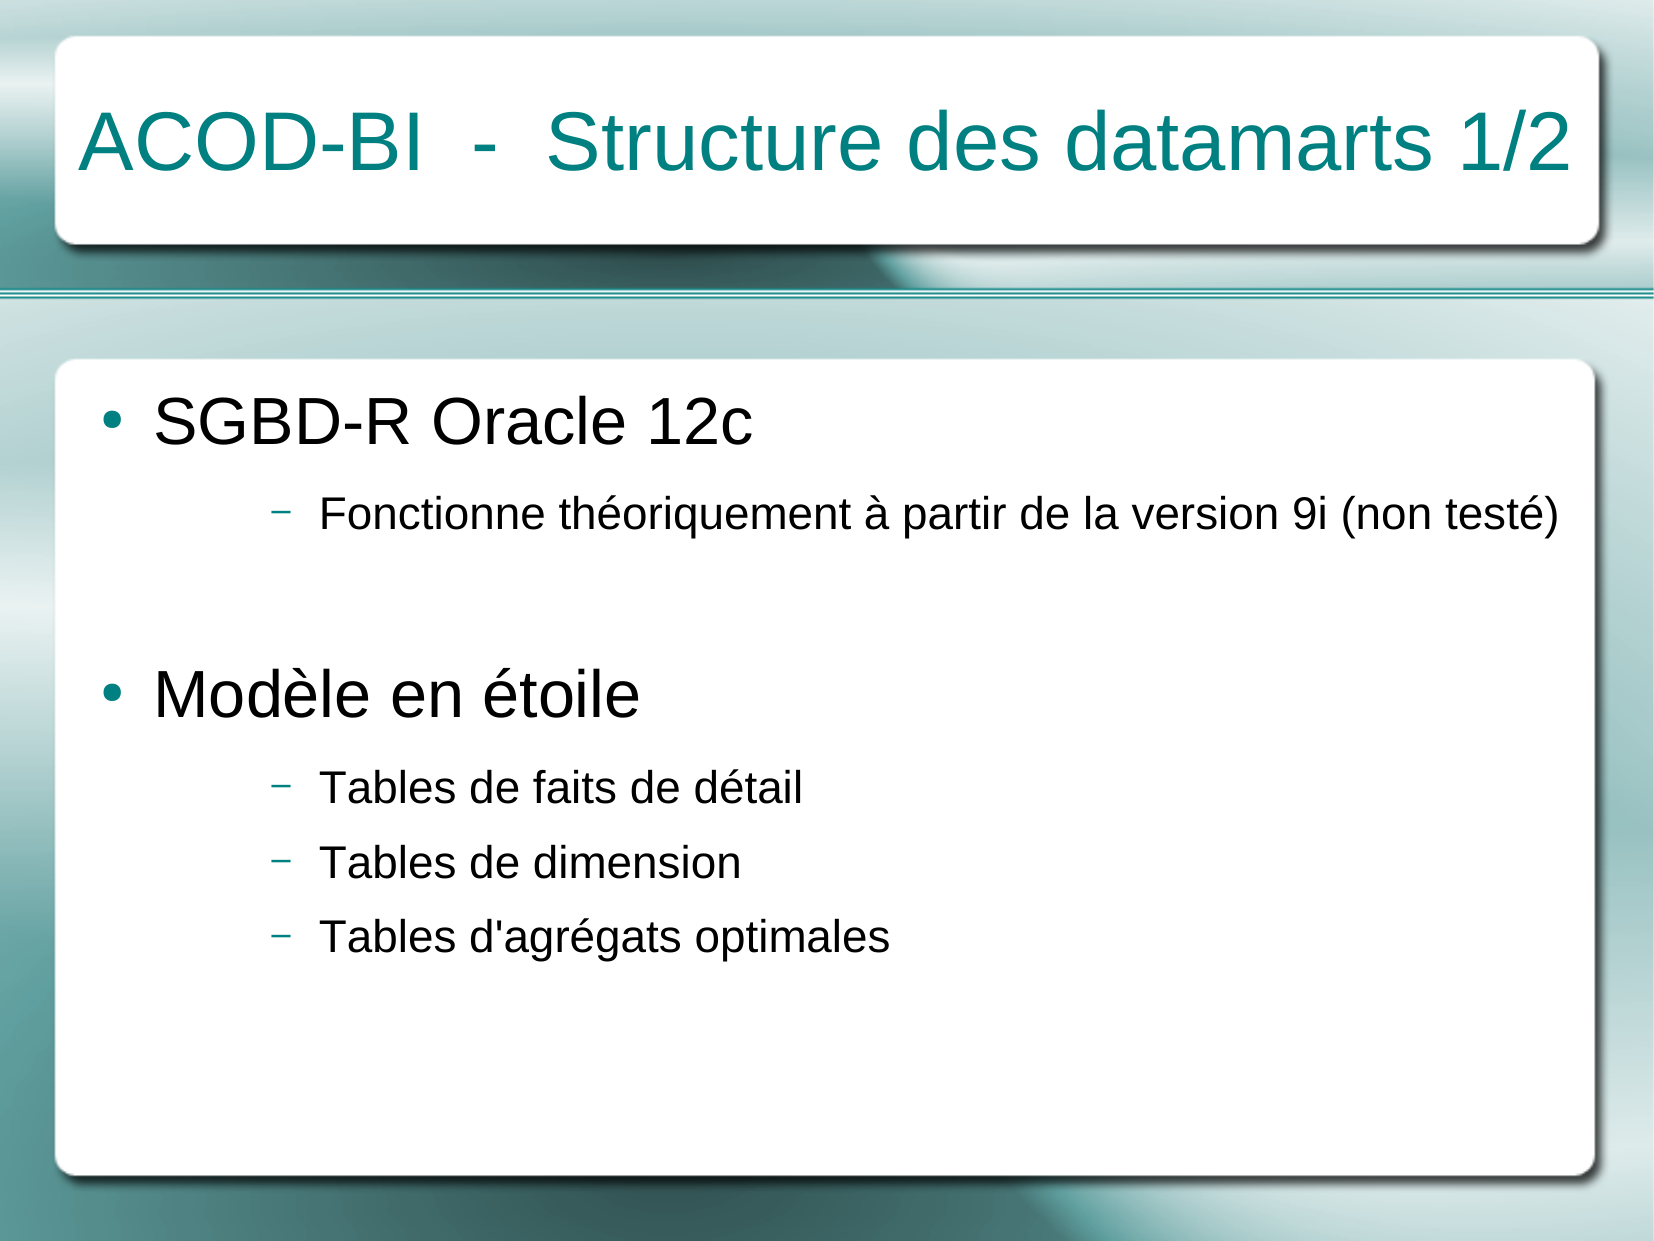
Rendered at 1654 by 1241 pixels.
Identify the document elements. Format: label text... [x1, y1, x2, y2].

list SGBD-R Oracle 12c Fonctionne théoriquement à partir de la version 9i (non testé) Modèle en étoile Tables de faits de détail Tables de dimension Tables d'agrégats optimales [82, 383, 1571, 1162]
title ACOD-BI - Structure des datamarts 1/2 [59, 37, 1595, 245]
picture [0, 0, 1654, 1241]
